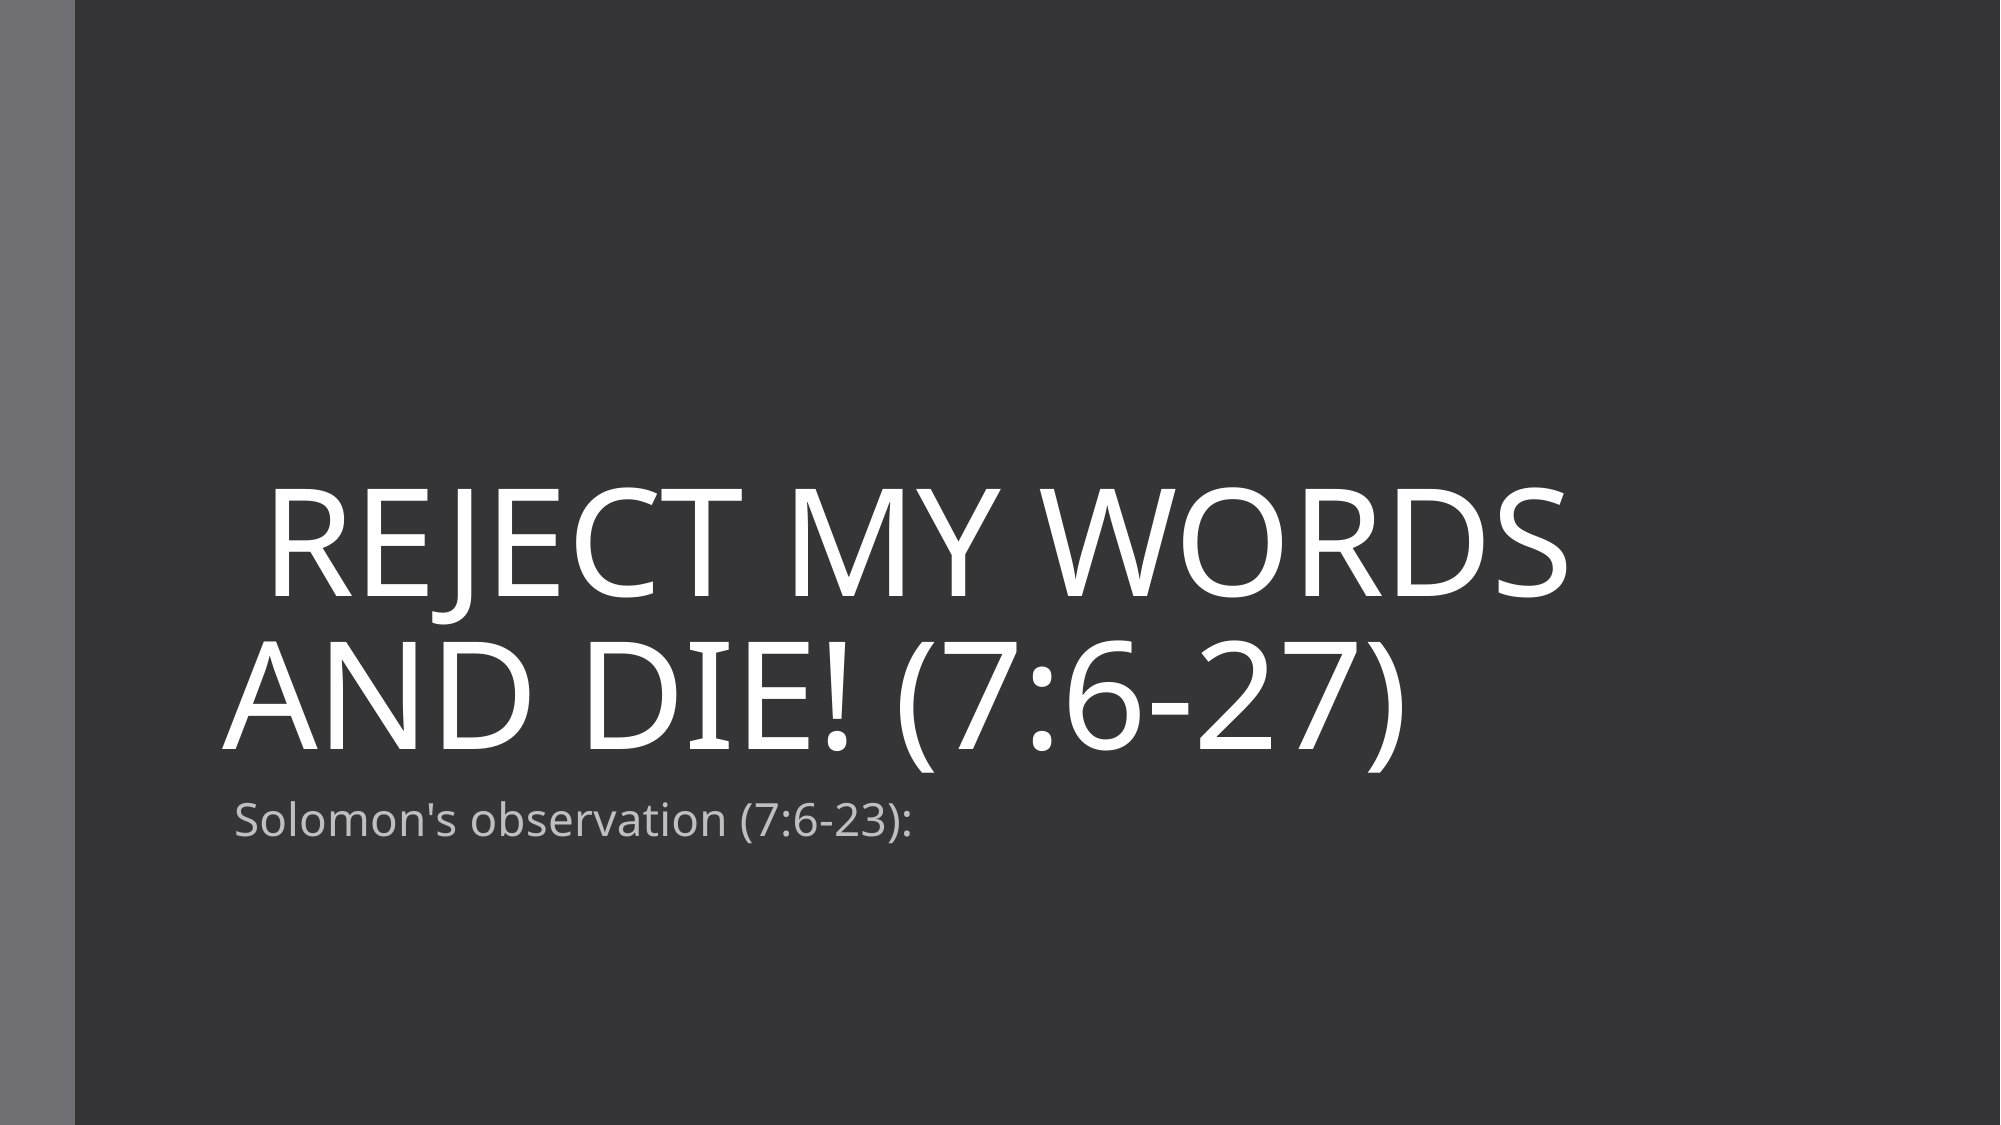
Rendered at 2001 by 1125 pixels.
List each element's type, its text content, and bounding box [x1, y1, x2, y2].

title REJECT MY WORDS AND DIE! (7:6-27) [206, 124, 1752, 787]
subtitle Solomon's observation (7:6-23): [206, 787, 1752, 1066]
